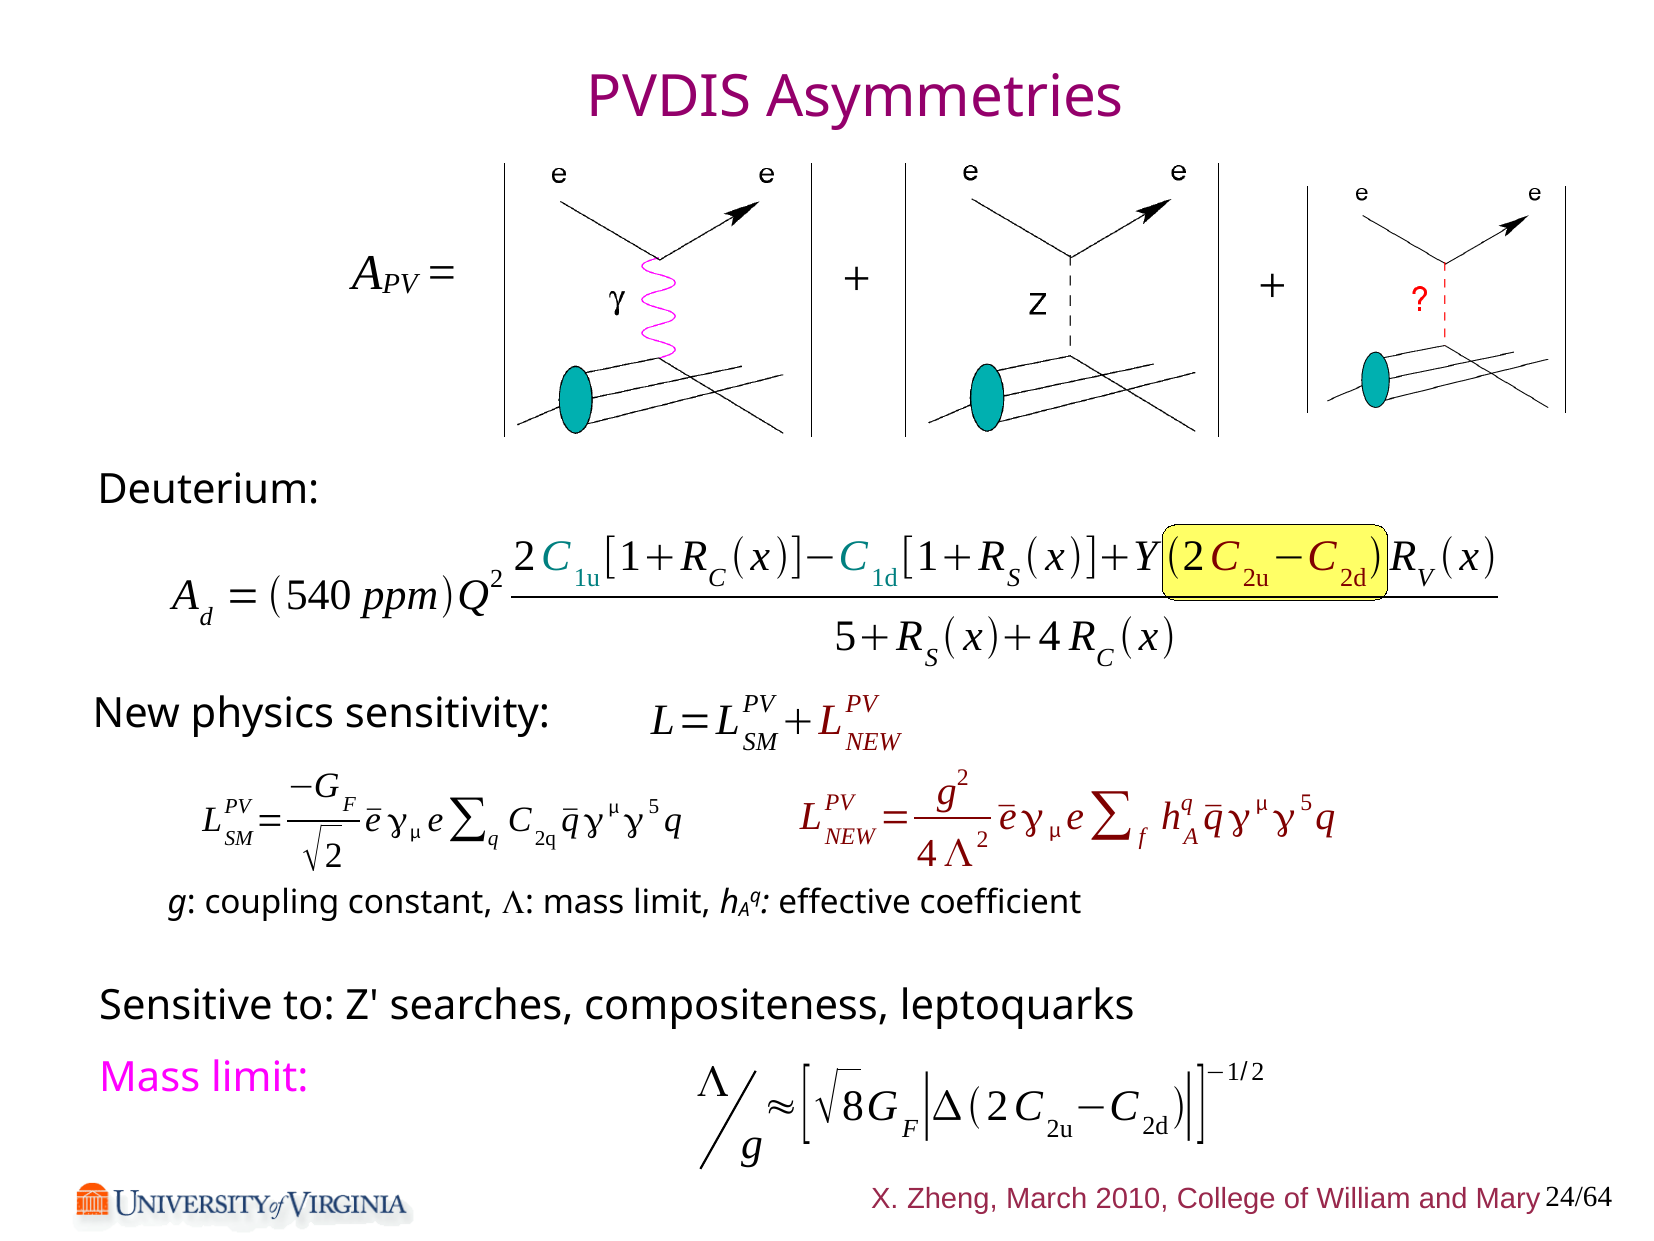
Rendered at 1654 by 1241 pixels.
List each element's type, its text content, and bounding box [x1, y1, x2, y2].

list Sensitive to: Z' searches, compositeness, leptoquarks Mass limit: [80, 974, 1575, 1114]
title PVDIS Asymmetries [149, 38, 1561, 150]
text_box + [1237, 258, 1334, 353]
list New physics sensitivity: [74, 682, 1473, 747]
text_box g: coupling constant, L: mass limit, hAq: effective coefficient [149, 877, 1388, 946]
chart [162, 521, 1506, 674]
text_box APV = [334, 244, 463, 331]
picture [1326, 186, 1551, 410]
text_box + [821, 250, 871, 321]
chart [191, 747, 1346, 877]
chart [686, 1114, 1275, 1171]
list Deuterium: [79, 458, 1478, 522]
picture [928, 163, 1199, 434]
picture [53, 1165, 427, 1241]
picture [516, 165, 787, 436]
